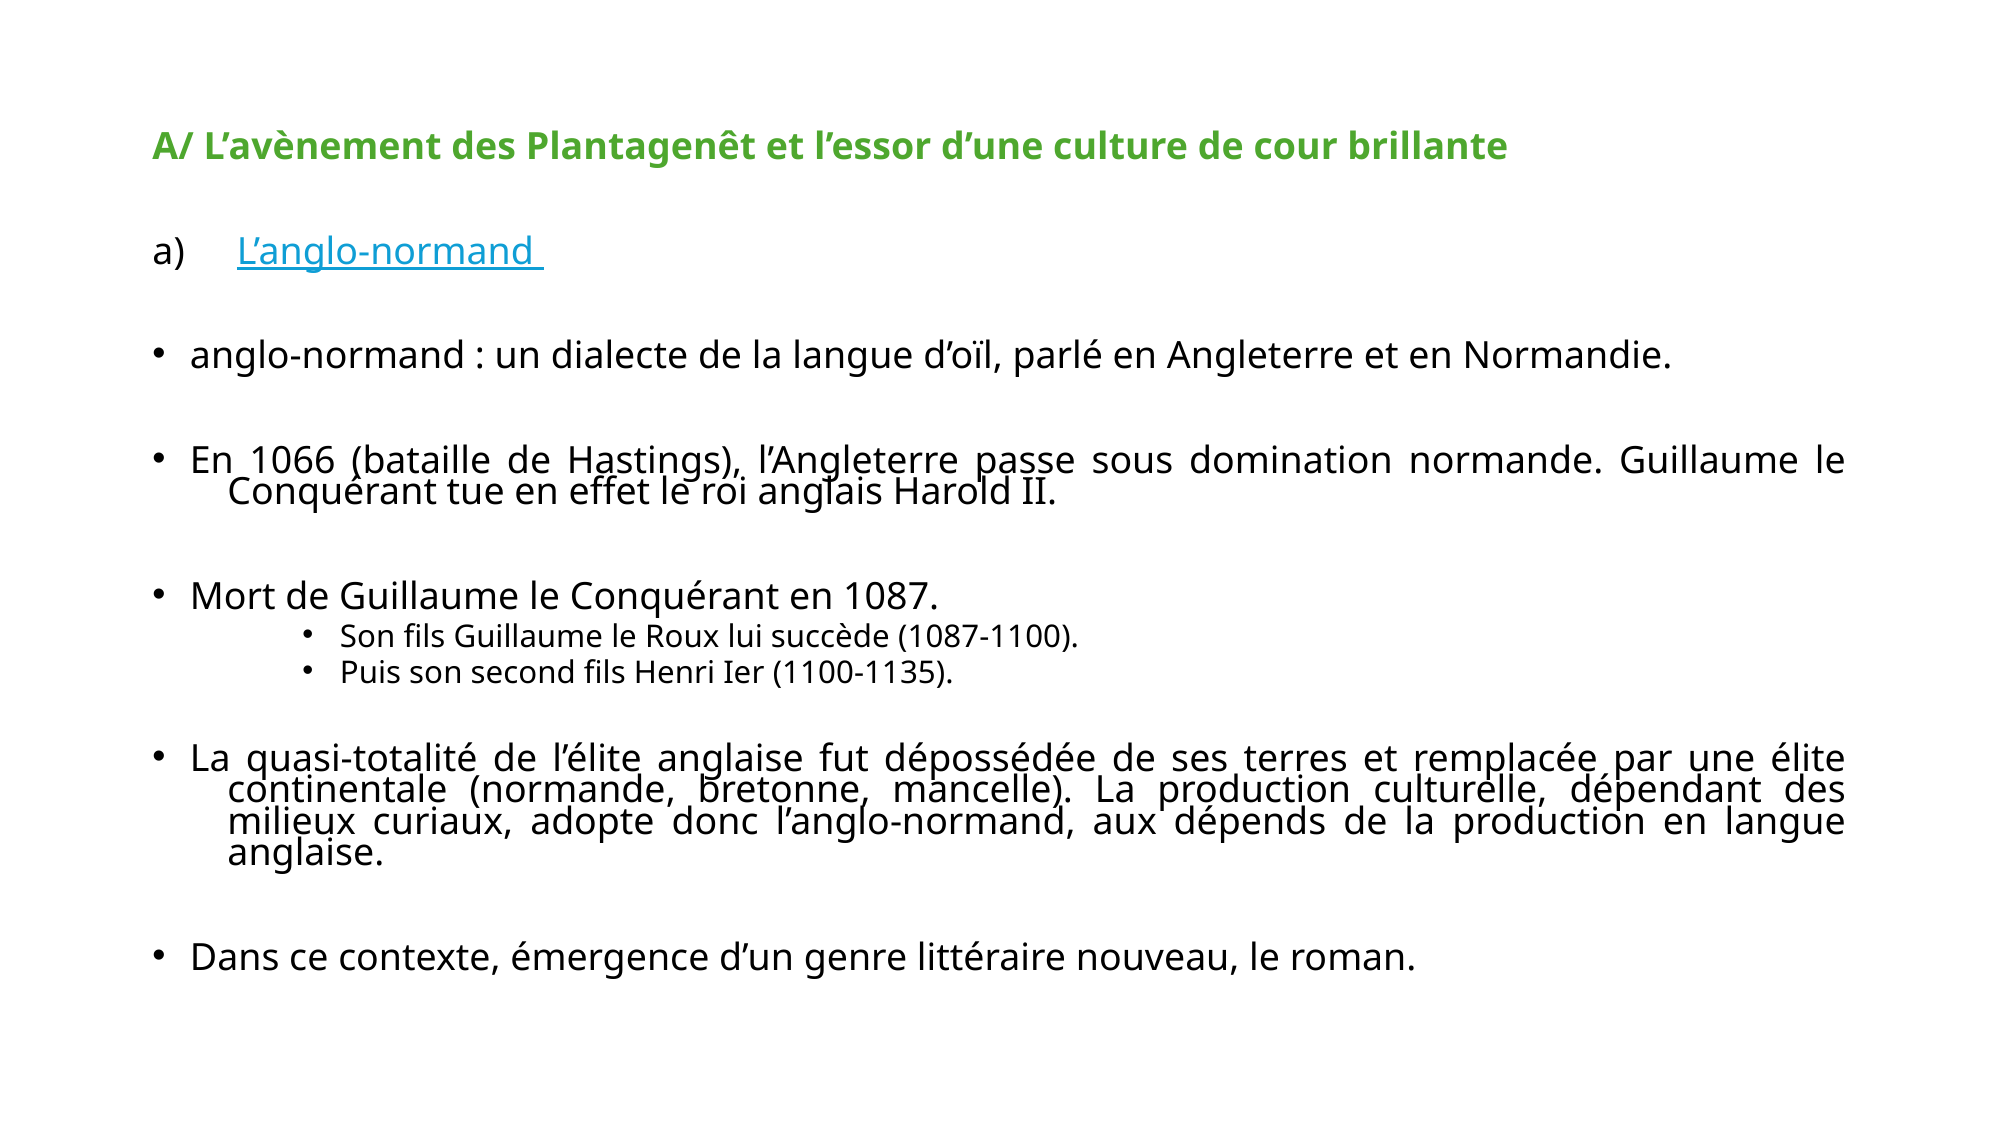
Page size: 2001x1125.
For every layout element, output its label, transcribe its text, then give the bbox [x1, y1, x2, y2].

list A/ L’avènement des Plantagenêt et l’essor d’une culture de cour brillante L’anglo-normand anglo-normand : un dialecte de la langue d’oïl, parlé en Angleterre et en Normandie. En 1066 (bataille de Hastings), l’Angleterre passe sous domination normande. Guillaume le Conquérant tue en effet le roi anglais Harold II. Mort de Guillaume le Conquérant en 1087. Son fils Guillaume le Roux lui succède (1087-1100). Puis son second fils Henri Ier (1100-1135). La quasi-totalité de l’élite anglaise fut dépossédée de ses terres et remplacée par une élite continentale (normande, bretonne, mancelle). La production culturelle, dépendant des milieux curiaux, adopte donc l’anglo-normand, aux dépends de la production en langue anglaise. Dans ce contexte, émergence d’un genre littéraire nouveau, le roman. [137, 126, 1863, 1014]
